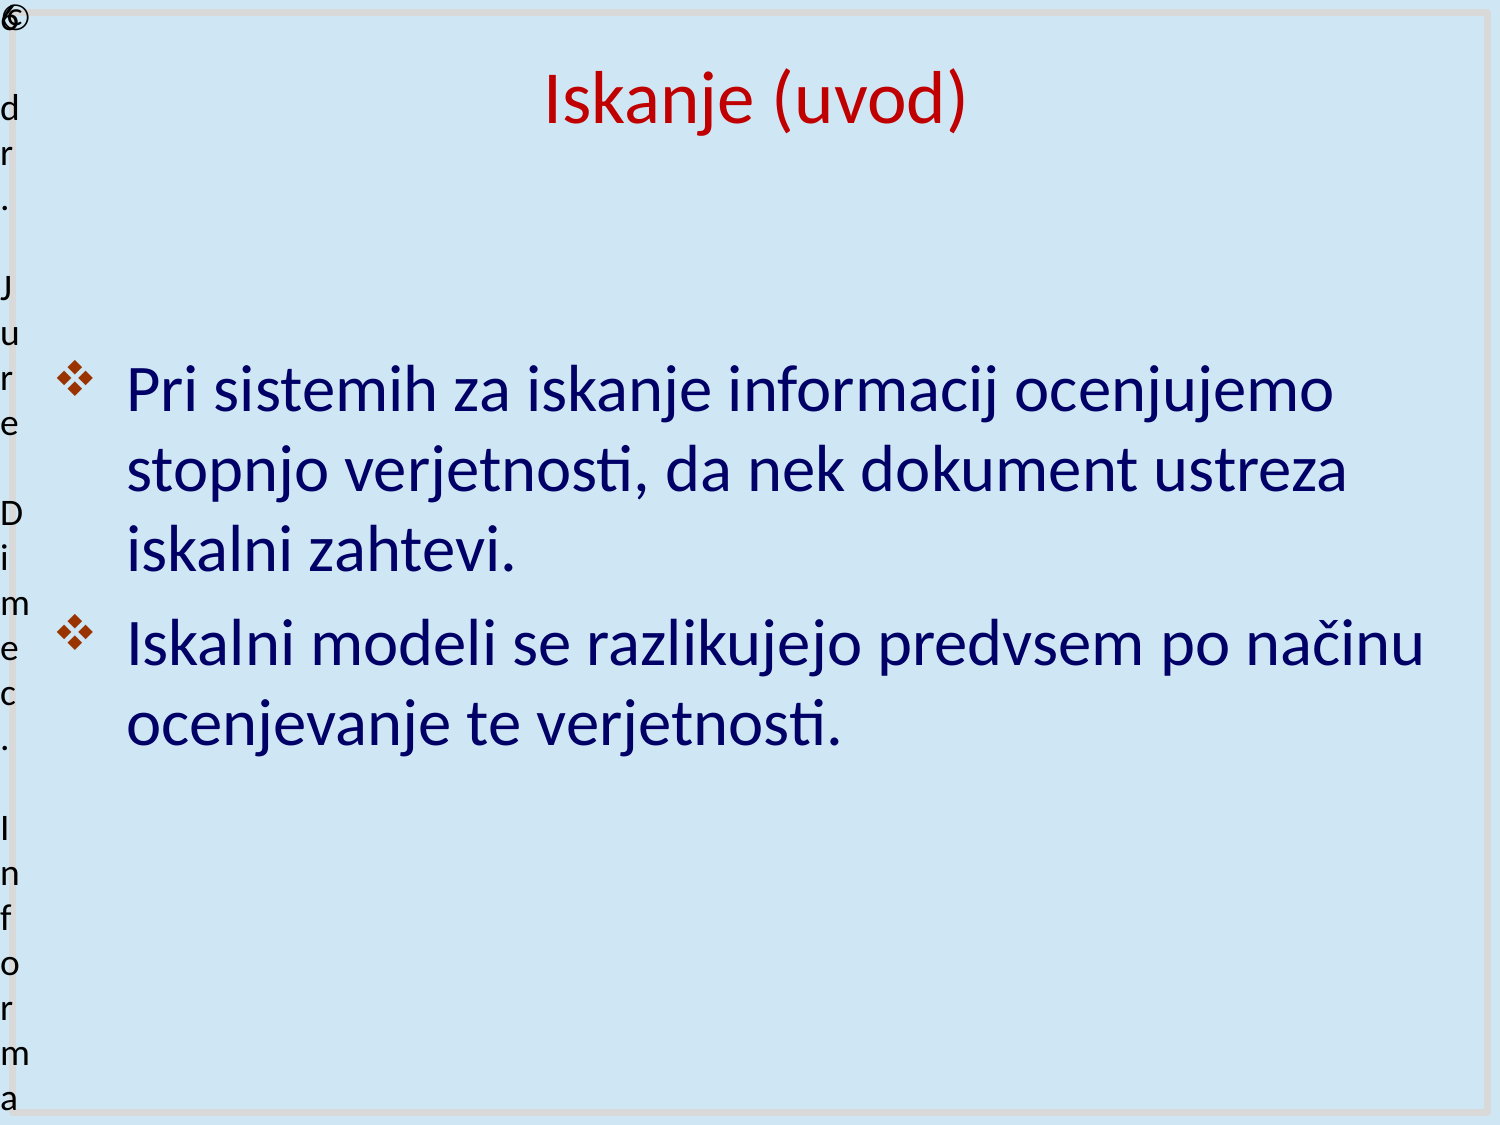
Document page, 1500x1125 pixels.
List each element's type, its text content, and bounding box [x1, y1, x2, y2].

list Pri sistemih za iskanje informacij ocenjujemo stopnjo verjetnosti, da nek dokument ustreza iskalni zahtevi. Iskalni modeli se razlikujejo predvsem po načinu ocenjevanje te verjetnosti. [37, 337, 1475, 1050]
title Iskanje (uvod) [37, 37, 1475, 150]
